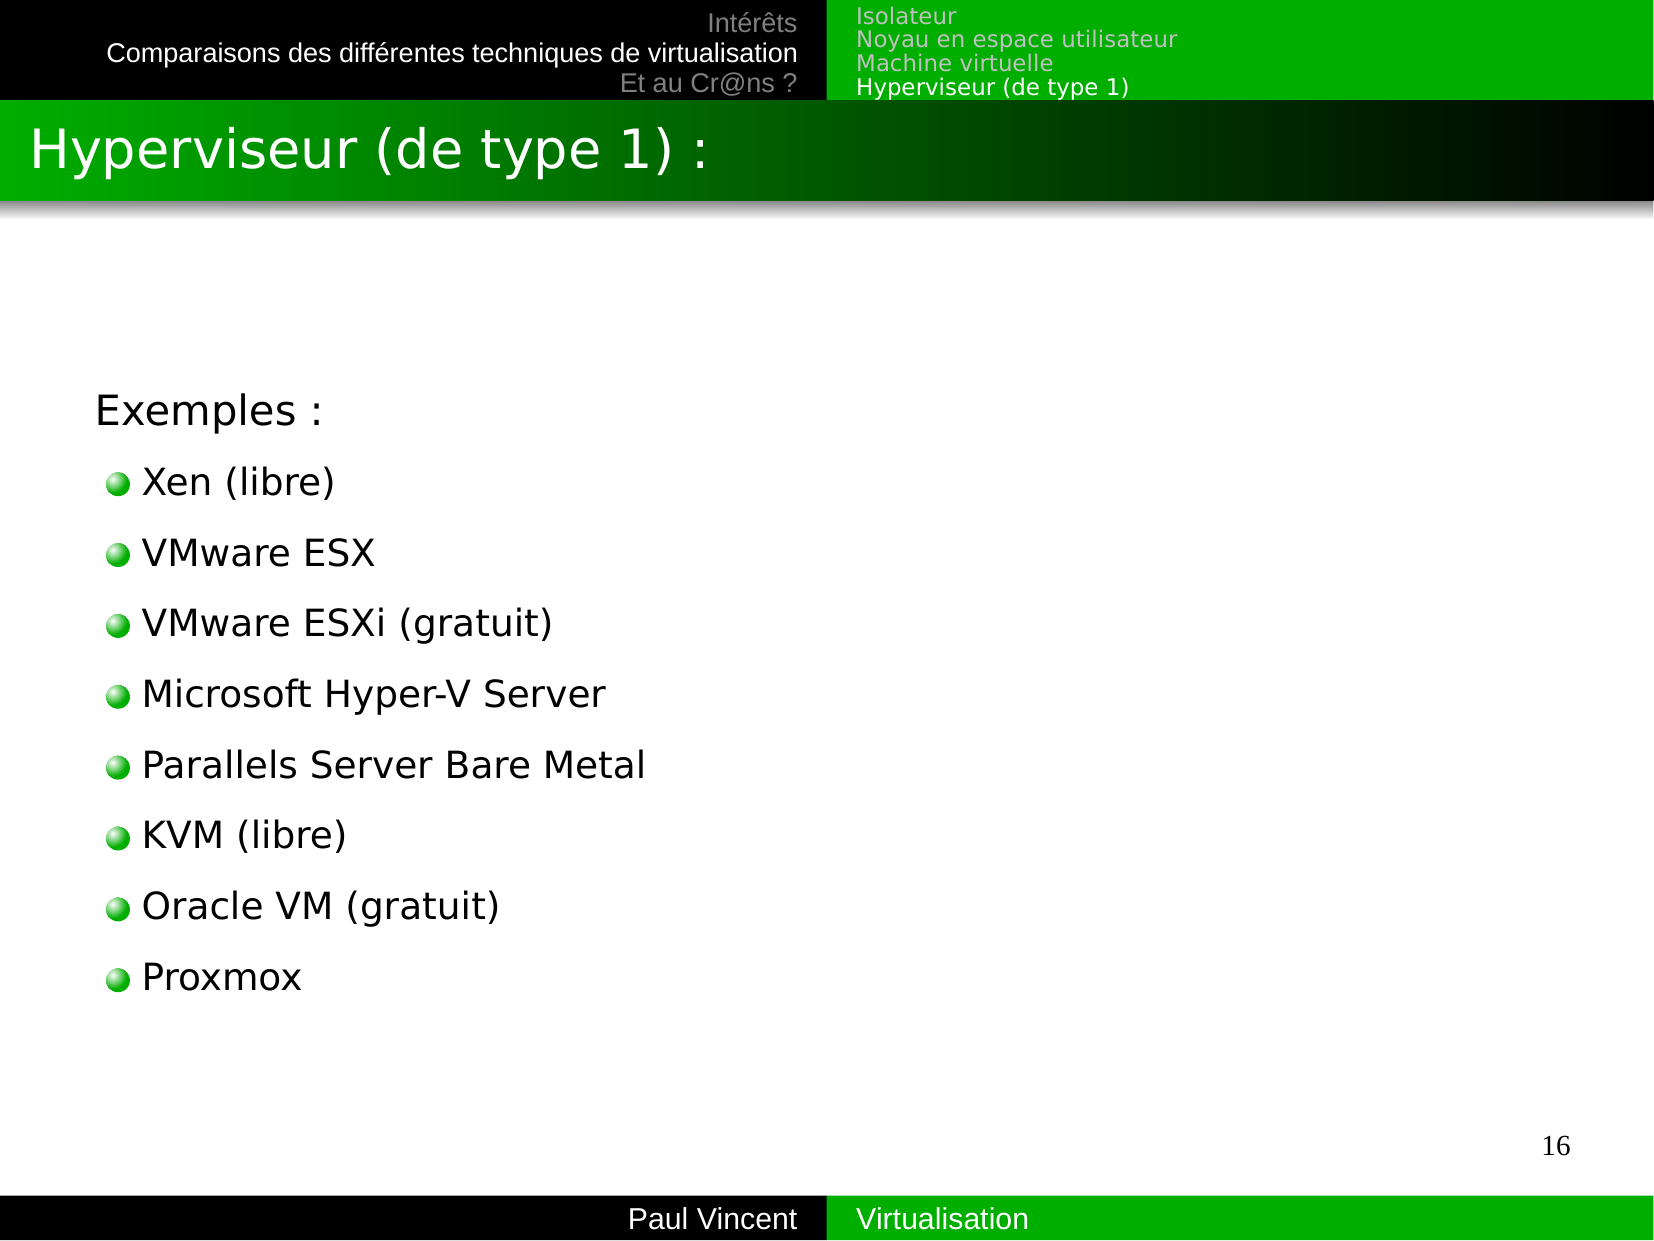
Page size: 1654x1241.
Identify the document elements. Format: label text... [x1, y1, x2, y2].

text_box [0, 0, 1654, 219]
text_box [106, 685, 130, 709]
text_box [106, 826, 130, 851]
text_box Xen (libre) VMware ESX VMware ESXi (gratuit) Microsoft Hyper-V Server Parallels Server Bare Metal KVM (libre) Oracle VM (gratuit) Proxmox [141, 460, 981, 1034]
text_box [0, 1195, 1654, 1241]
text_box [106, 472, 130, 497]
text_box Exemples : [94, 386, 567, 449]
text_box [106, 968, 130, 993]
text_box [106, 755, 130, 780]
text_box [106, 897, 130, 922]
text_box Hyperviseur (de type 1) : [29, 118, 1654, 184]
text_box Paul Vincent [0, 1202, 798, 1238]
text_box Virtualisation [856, 1202, 1654, 1238]
text_box Isolateur Noyau en espace utilisateur Machine virtuelle Hyperviseur (de type 1) [856, 5, 1625, 114]
text_box Intérêts Comparaisons des différentes techniques de virtualisation Et au Cr@ns ? [0, 7, 798, 99]
text_box [106, 614, 130, 638]
text_box [106, 543, 130, 567]
